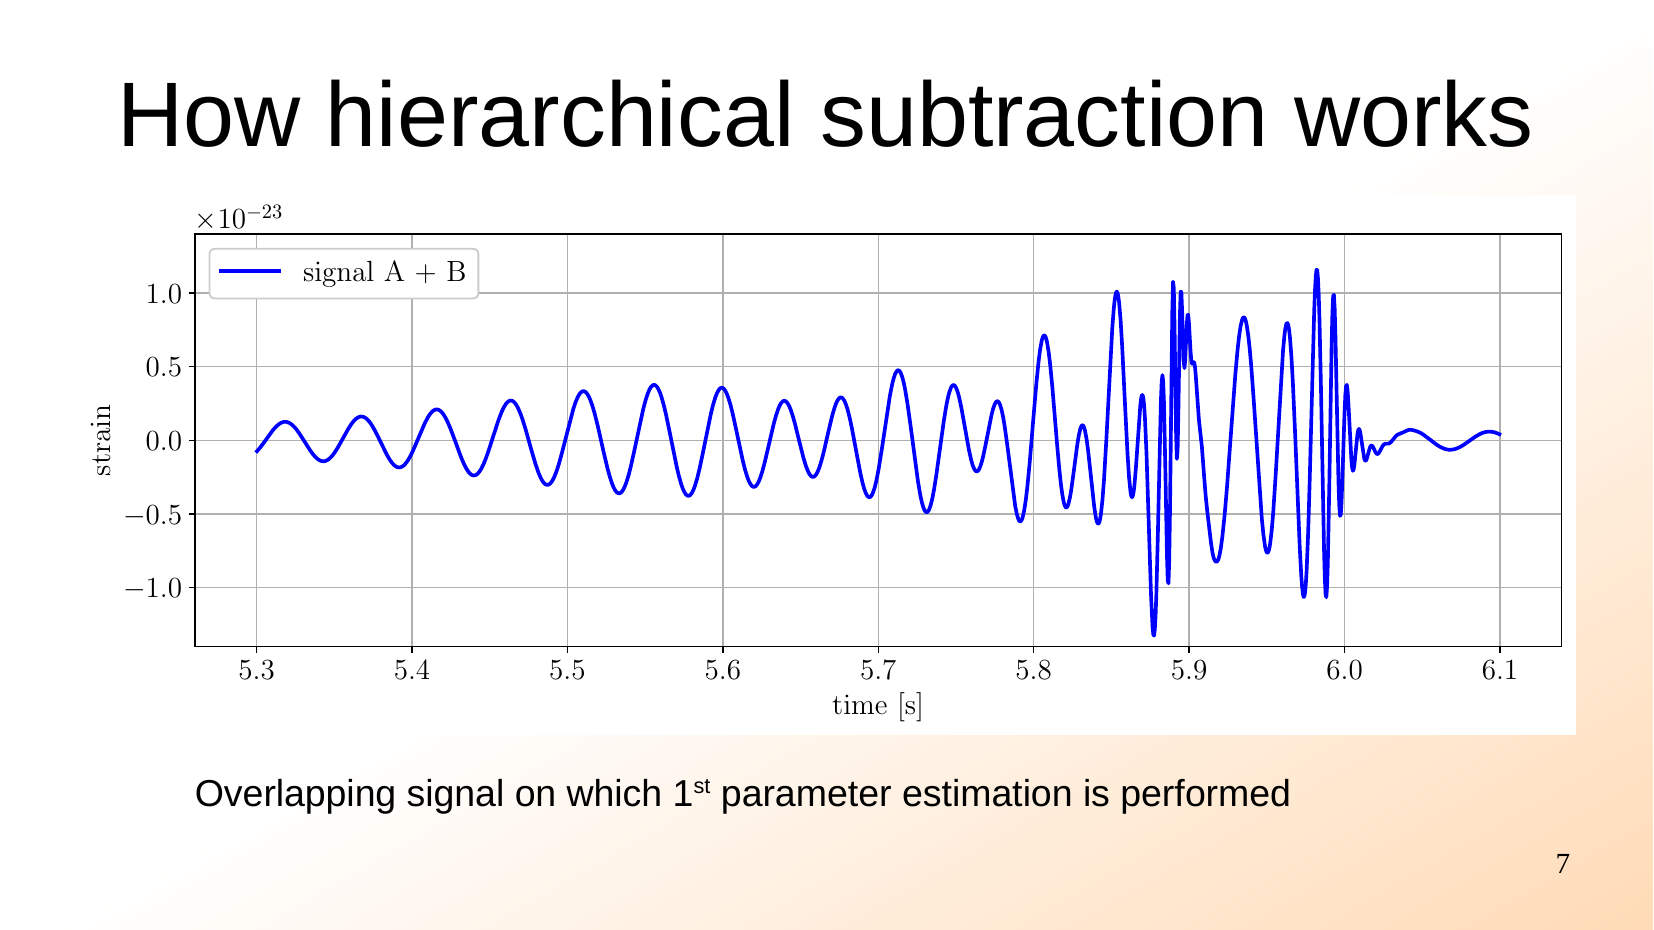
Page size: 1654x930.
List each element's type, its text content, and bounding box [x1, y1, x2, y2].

text_box Overlapping signal on which 1st parameter estimation is performed [180, 765, 1561, 824]
picture [76, 194, 1577, 735]
title How hierarchical subtraction works [82, 37, 1571, 193]
